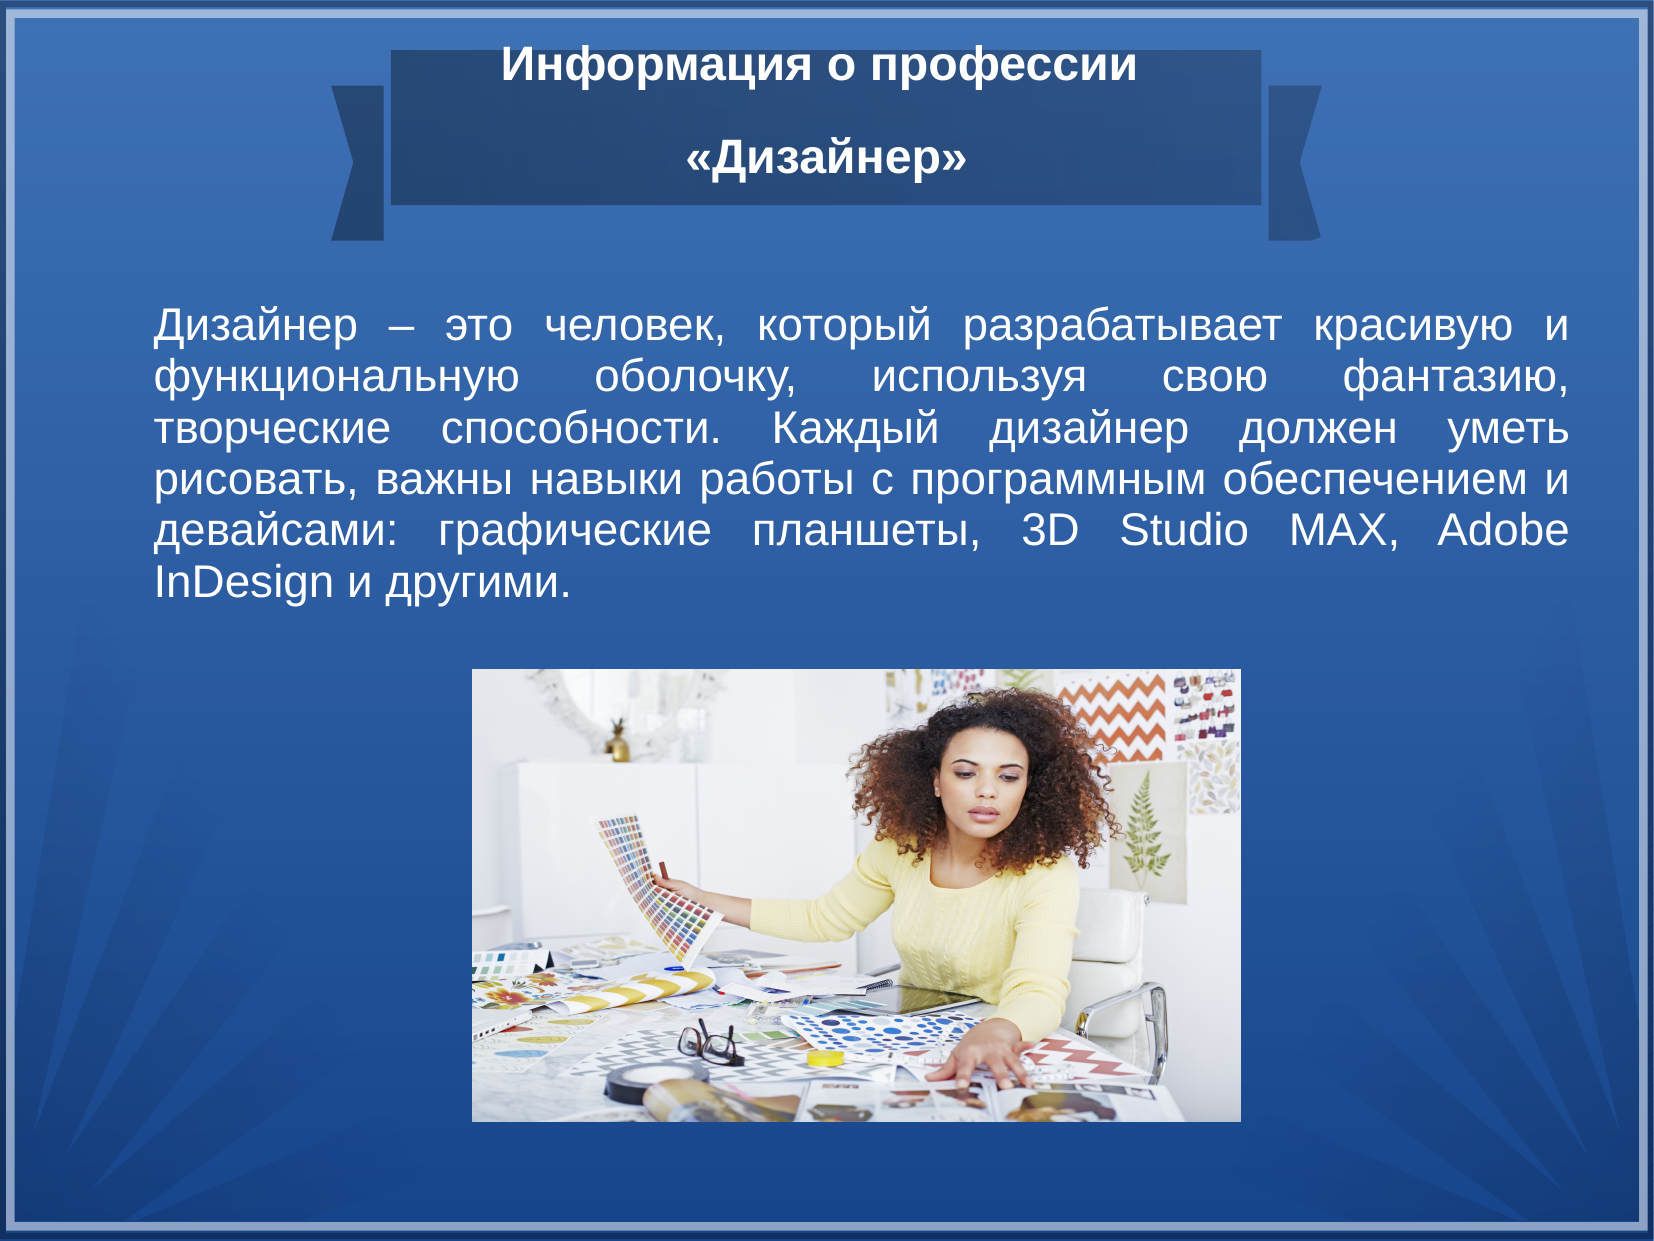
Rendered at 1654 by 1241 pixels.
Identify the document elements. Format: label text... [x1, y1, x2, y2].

picture [472, 669, 1241, 1123]
list Дизайнер – это человек, который разрабатывает красивую и функциональную оболочку, используя свою фантазию, творческие способности. Каждый дизайнер должен уметь рисовать, важны навыки работы с программным обеспечением и девайсами: графические планшеты, 3D Studio MAX, Adobe InDesign и другими. [82, 299, 1571, 1130]
title Информация о профессии «Дизайнер» [389, 32, 1264, 220]
